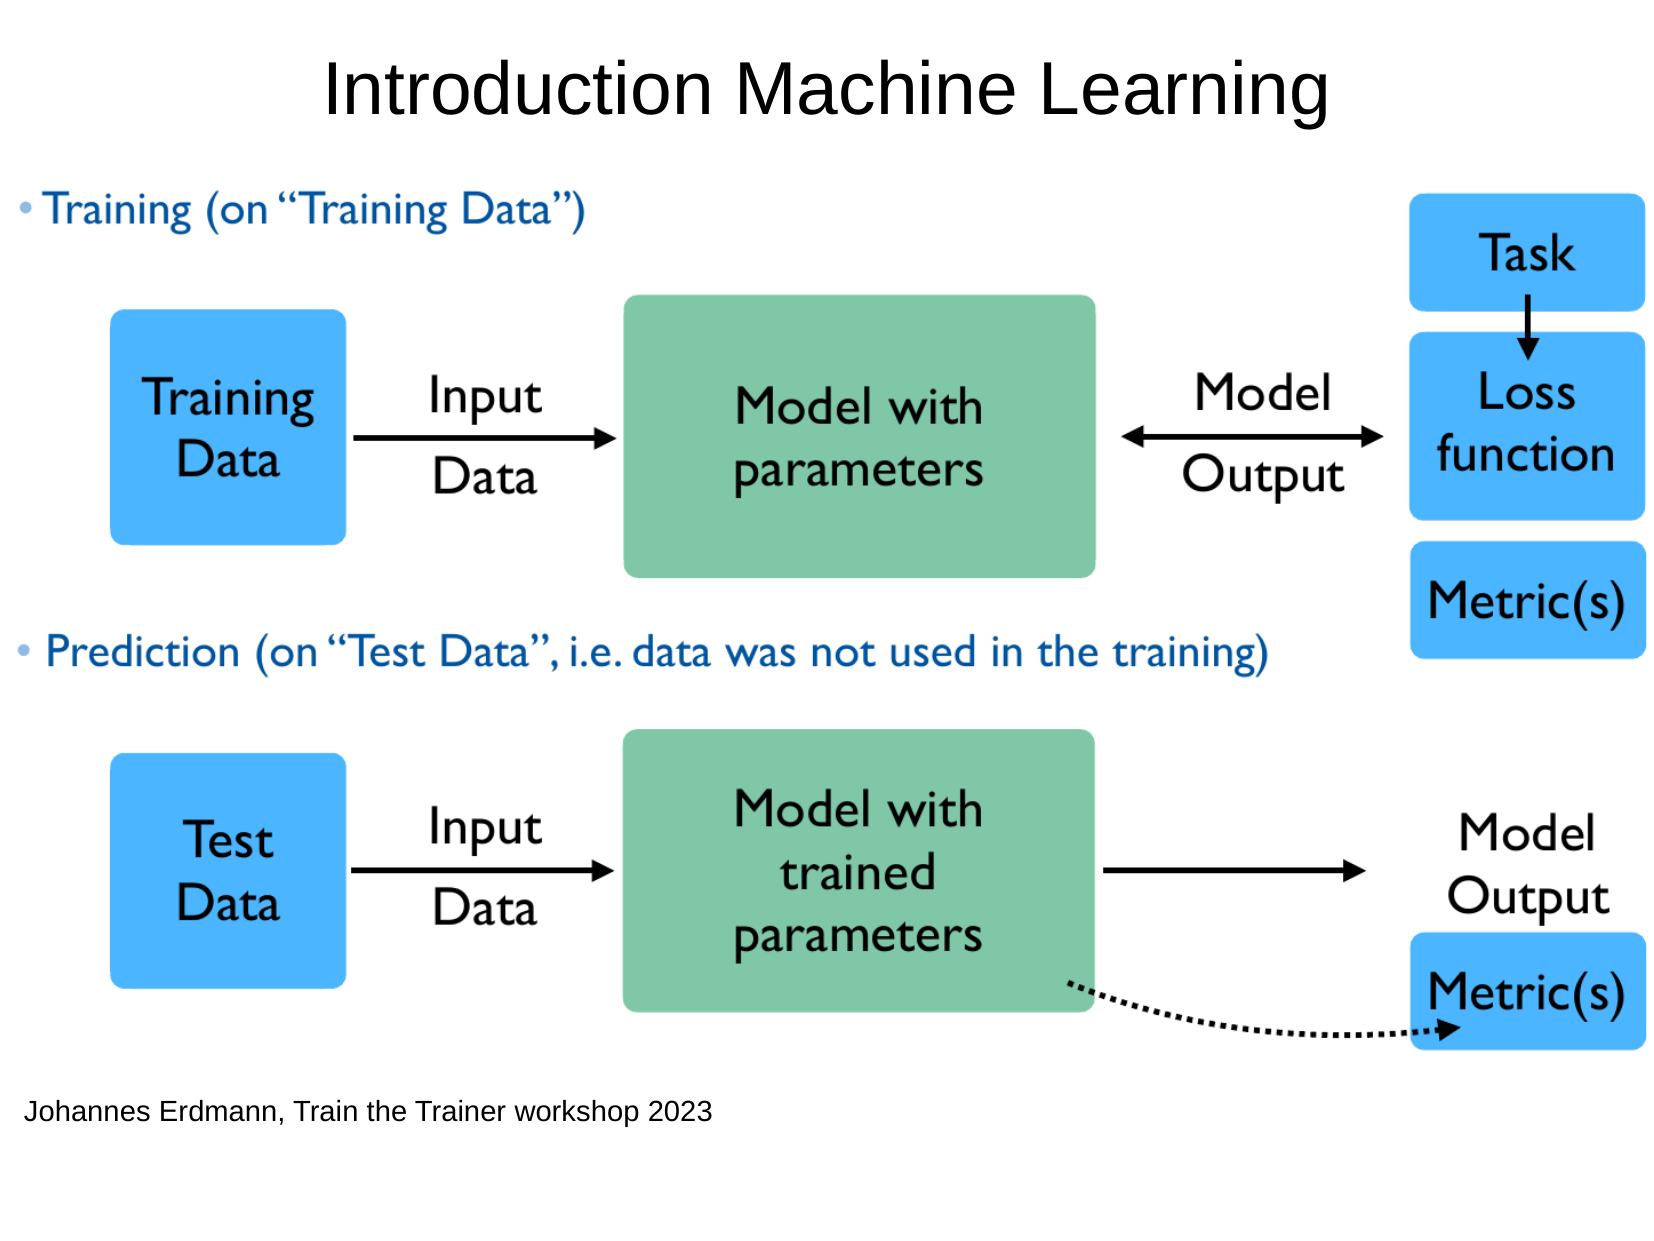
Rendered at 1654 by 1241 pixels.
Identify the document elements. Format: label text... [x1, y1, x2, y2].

title Introduction Machine Learning [151, 0, 1502, 179]
picture [14, 179, 1654, 1062]
text_box Johannes Erdmann, Train the Trainer workshop 2023 [9, 1087, 835, 1136]
